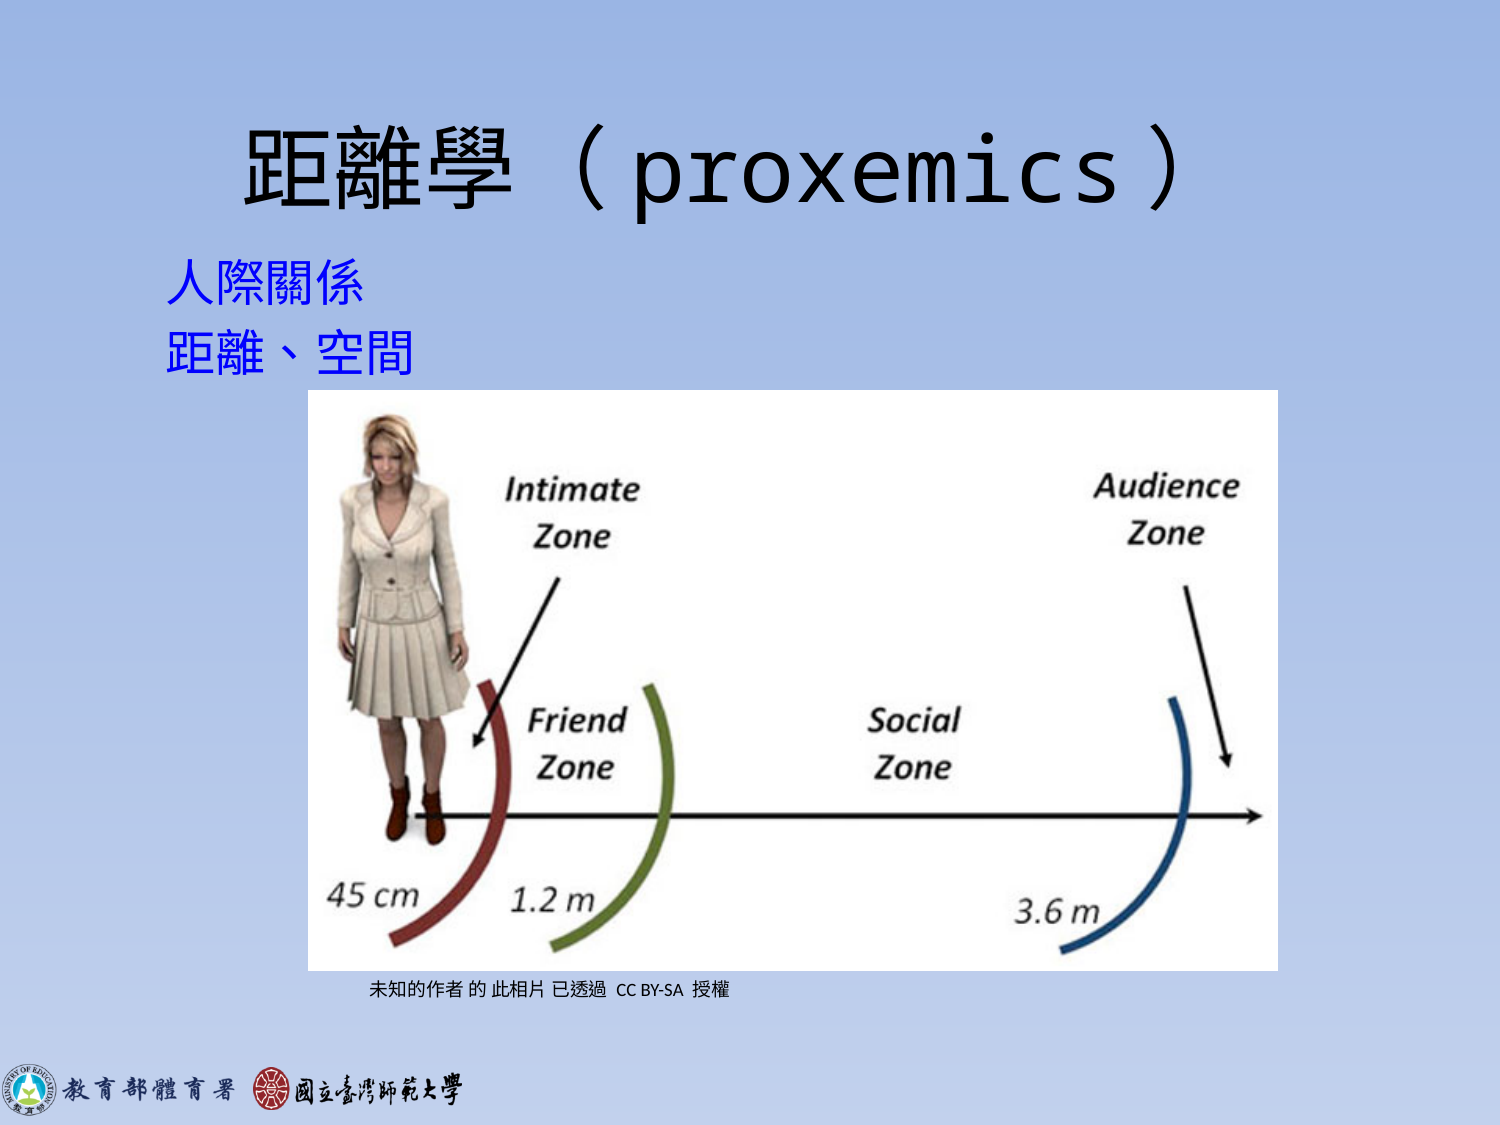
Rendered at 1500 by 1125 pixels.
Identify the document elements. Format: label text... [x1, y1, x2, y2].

list 人際關係 距離、空間 [75, 250, 1426, 988]
title 距離學（proxemics） [64, 78, 1415, 254]
picture [308, 390, 1278, 971]
text_box 未知的作者 的 此相片 已透過 CC BY-SA 授權 [354, 970, 1324, 1009]
